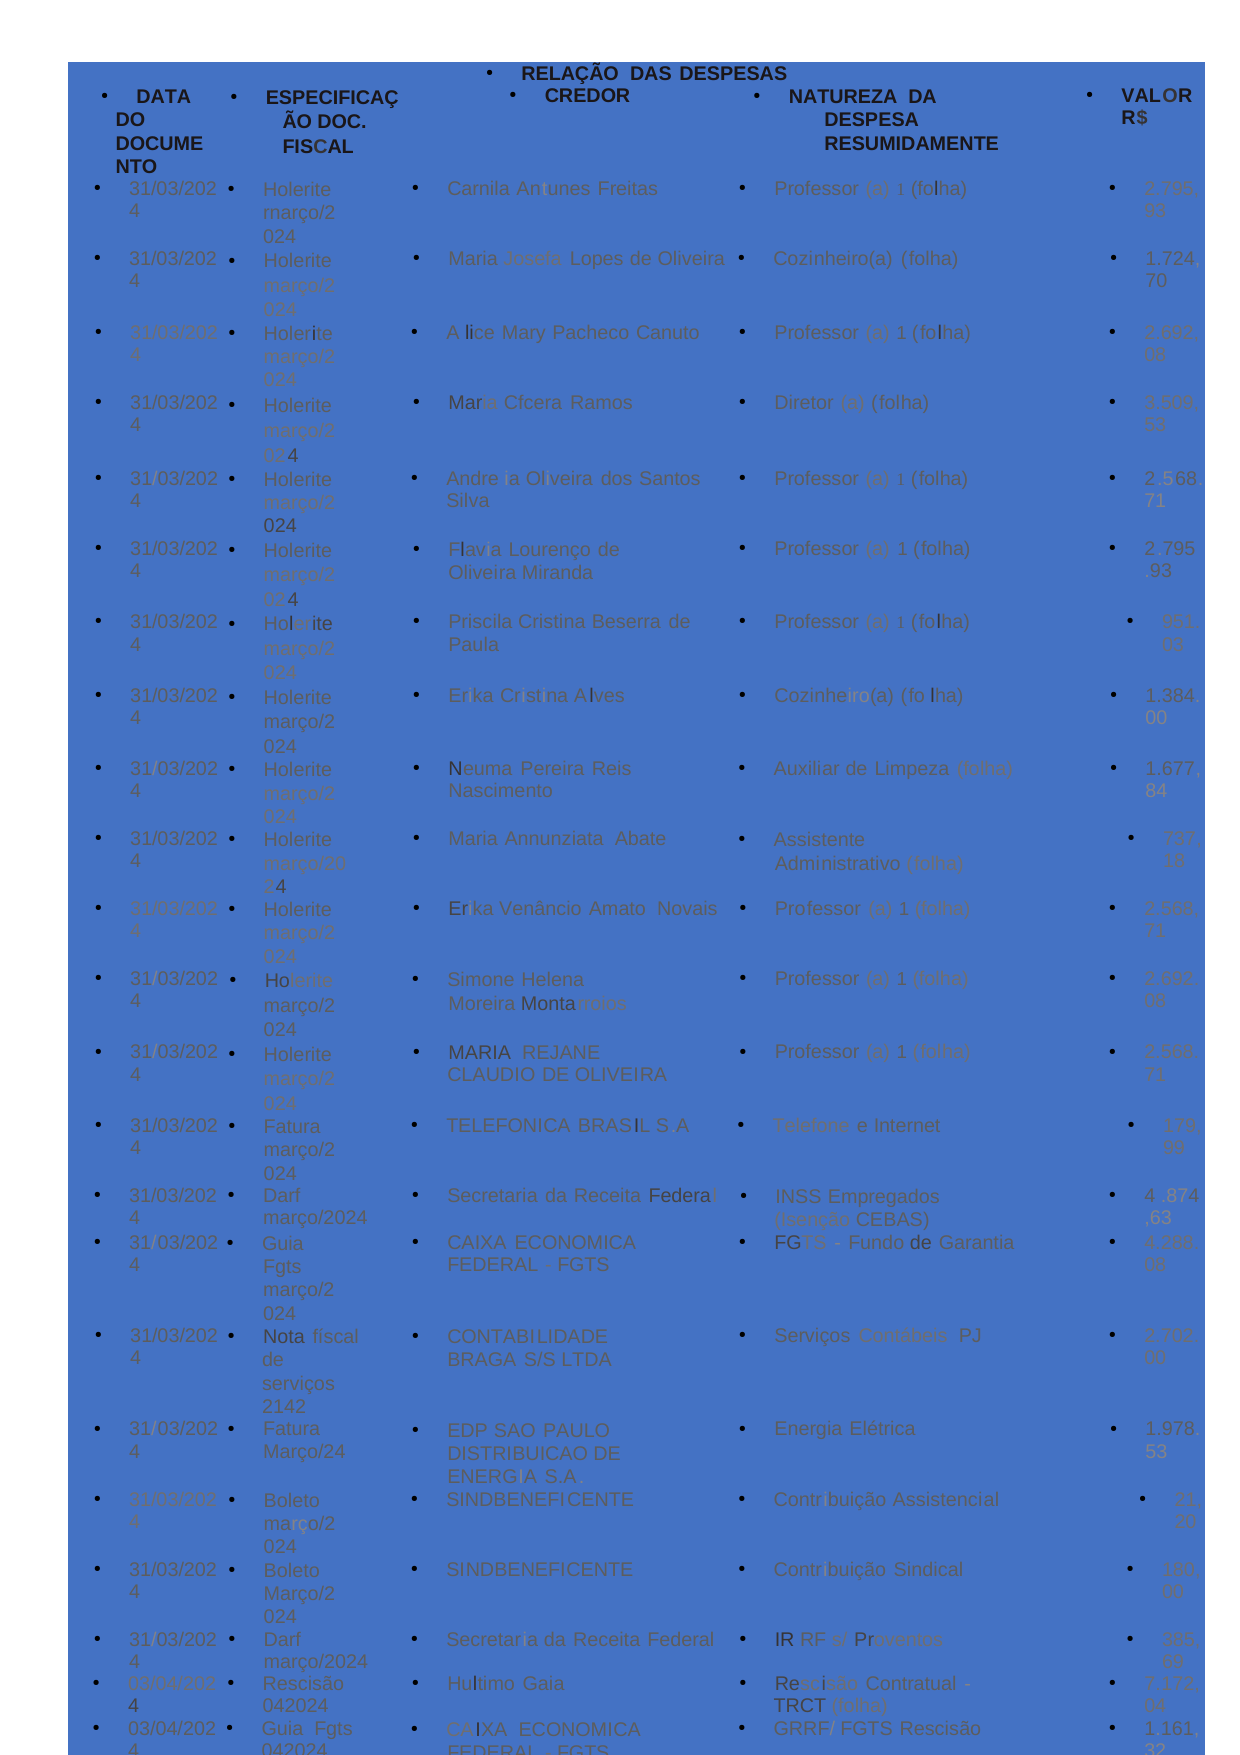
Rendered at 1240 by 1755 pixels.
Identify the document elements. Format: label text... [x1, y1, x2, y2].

table_cell Darf março/2024 [223, 1628, 406, 1673]
table_cell Boleto Março/2024 [223, 1558, 406, 1628]
table_cell Holerite março/2024 [223, 898, 406, 968]
table_cell CAIXA ECONOMICA FEDERAL - FGTS [406, 1231, 734, 1325]
table_cell Auxiliar de Limpeza (folha) [734, 758, 1032, 828]
table_cell Priscila Cristina Beserra de Paula [406, 611, 734, 684]
table_cell Professor (a) 1 (folha) [734, 1041, 1032, 1114]
table_cell 31/03/2024 [68, 1184, 223, 1231]
table_cell 31/03/2024 [68, 1418, 223, 1488]
table_cell 2.568,71 [1032, 898, 1205, 968]
table_cell 951.03 [1032, 611, 1205, 684]
table_cell FGTS - Fundo de Garantia [734, 1231, 1032, 1325]
table_header RELAÇÃO DAS DESPESAS [68, 62, 1205, 84]
table_cell Professor (a) 1 (folha) [734, 321, 1032, 391]
table_cell Contribuição Sindical [734, 1558, 1032, 1628]
table_cell VALOR R$ [1032, 84, 1205, 178]
table_cell Maria Josefa Lopes de Oliveira [406, 248, 734, 321]
table_cell 1.161,32 [1032, 1717, 1205, 1755]
table_cell 31/03/2024 [68, 1041, 223, 1114]
table_cell 31/03/2024 [68, 1488, 223, 1558]
table_cell A lice Mary Pacheco Canuto [406, 321, 734, 391]
table_cell 1.677,84 [1032, 758, 1205, 828]
table_cell Cozinheiro(a) (fo lha) [734, 684, 1032, 758]
table_cell 4.288.08 [1032, 1231, 1205, 1325]
table_cell Serviços Contábeis PJ [734, 1325, 1032, 1418]
table_cell Contribuição Assistencial [734, 1488, 1032, 1558]
table_cell Nota físcal de serviços 2142 [223, 1325, 406, 1418]
table_cell Guia Fgts 042024 [223, 1717, 406, 1755]
table_cell TELEFONICA BRASIL S.A [406, 1114, 734, 1184]
table_cell Erika Venâncio Amato Novais [406, 898, 734, 968]
table_cell Erika Cristina Alves [406, 684, 734, 758]
table_cell 2.568.71 [1032, 1041, 1205, 1114]
table_cell CREDOR [406, 84, 734, 178]
table_cell Professor (a) 1 (folha) [734, 537, 1032, 611]
table_cell Secretaria da Receita Federal [406, 1184, 734, 1231]
table_cell 1.724,70 [1032, 248, 1205, 321]
table_cell 03/04/2024 [68, 1673, 223, 1717]
table_cell 385,69 [1032, 1628, 1205, 1673]
table_cell EDP SAO PAULO DISTRIBUICAO DE ENERGIA S.A. [406, 1418, 734, 1488]
table_cell 31/03/2024 [68, 758, 223, 828]
table_cell Professor (a) 1 (folha) [734, 898, 1032, 968]
table_cell 2.568.71 [1032, 467, 1205, 537]
table_cell 31/03/2024 [68, 611, 223, 684]
table_cell Assistente Administrativo (folha) [734, 828, 1032, 898]
table_cell 1.978.53 [1032, 1418, 1205, 1488]
table_cell 7.172,04 [1032, 1673, 1205, 1717]
table_cell GRRF/ FGTS Rescisão [734, 1717, 1032, 1755]
table_cell DATA DO DOCUMENTO [68, 84, 223, 178]
table_cell SINDBENEFICENTE [406, 1488, 734, 1558]
table_cell 31/03/2024 [68, 1231, 223, 1325]
table_cell Holerite março/2024 [223, 828, 406, 898]
table_cell Holerite rnarço/2024 [223, 178, 406, 248]
table_cell 179,99 [1032, 1114, 1205, 1184]
table_cell 2.795,93 [1032, 178, 1205, 248]
table_cell 31/03/2024 [68, 248, 223, 321]
table_cell 2.692.08 [1032, 968, 1205, 1041]
table_cell Holerite março/2024 [223, 684, 406, 758]
table_cell Flavia Lourenço de Oliveira Miranda [406, 537, 734, 611]
table_cell Holerite março/2024 [223, 321, 406, 391]
table_cell Cozinheiro(a) (folha) [734, 248, 1032, 321]
table_cell 31/03/2024 [68, 828, 223, 898]
table_cell 31/03/2024 [68, 968, 223, 1041]
table_cell Maria Cfcera Ramos [406, 391, 734, 467]
table_cell 31/03/2024 [68, 684, 223, 758]
table_cell Energia Elétrica [734, 1418, 1032, 1488]
table_cell 180,00 [1032, 1558, 1205, 1628]
table_cell Holerite março/2024 [223, 1041, 406, 1114]
table_cell 1.384.00 [1032, 684, 1205, 758]
table_cell NATUREZA DA DESPESA RESUMIDAMENTE [734, 84, 1032, 178]
table_cell Professor (a) 1 (folha) [734, 611, 1032, 684]
table_cell Andre ia Oliveira dos Santos Silva [406, 467, 734, 537]
table_cell 2.795 .93 [1032, 537, 1205, 611]
table_cell 31/03/2024 [68, 1114, 223, 1184]
table_cell 31/03/2024 [68, 537, 223, 611]
table_cell 31/03/2024 [68, 467, 223, 537]
table_cell Darf março/2024 [223, 1184, 406, 1231]
table_cell 31/03/2024 [68, 1325, 223, 1418]
table_cell 2.692,08 [1032, 321, 1205, 391]
table_cell 3.509,53 [1032, 391, 1205, 467]
table_cell Simone Helena Moreira Montarroios [406, 968, 734, 1041]
table_cell ESPECIFICAÇÃO DOC. FISCAL [223, 84, 406, 178]
table_cell 31/03/2024 [68, 1558, 223, 1628]
table_cell Holerite março/2024 [223, 537, 406, 611]
table_cell 2.702.00 [1032, 1325, 1205, 1418]
table_cell 31/03/2024 [68, 1628, 223, 1673]
table_cell Holerite março/2024 [223, 758, 406, 828]
table_cell Telefone e Internet [734, 1114, 1032, 1184]
table_cell Holerite março/2024 [223, 467, 406, 537]
table_cell INSS Empregados (Isenção CEBAS) [734, 1184, 1032, 1231]
table_cell SINDBENEFICENTE [406, 1558, 734, 1628]
table_cell Guia Fgts março/2024 [223, 1231, 406, 1325]
table_cell Professor (a) 1 (folha) [734, 467, 1032, 537]
table_cell 21,20 [1032, 1488, 1205, 1558]
table_cell Holerite março/2024 [223, 611, 406, 684]
table_cell Maria Annunziata Abate [406, 828, 734, 898]
table_cell Carnila Antunes Freitas [406, 178, 734, 248]
table_cell 4 .874,63 [1032, 1184, 1205, 1231]
table_cell 31/03/2024 [68, 321, 223, 391]
table_cell 31/03/2024 [68, 178, 223, 248]
table_cell Fatura março/2024 [223, 1114, 406, 1184]
table_cell Holerite março/2024 [223, 248, 406, 321]
table_cell 737,18 [1032, 828, 1205, 898]
table_cell 31/03/2024 [68, 898, 223, 968]
table_cell Fatura Março/24 [223, 1418, 406, 1488]
table_cell Boleto março/2024 [223, 1488, 406, 1558]
table_cell Rescisão Contratual - TRCT (folha) [734, 1673, 1032, 1717]
table_cell Neuma Pereira Reis Nascimento [406, 758, 734, 828]
table_cell Rescisão 042024 [223, 1673, 406, 1717]
table_cell Professor (a) 1 (folha) [734, 178, 1032, 248]
table_cell 03/04/2024 [68, 1717, 223, 1755]
table_cell Holerite março/2024 [223, 391, 406, 467]
table_cell CONTABILIDADE BRAGA S/S LTDA [406, 1325, 734, 1418]
table_cell Holerite março/2024 [223, 968, 406, 1041]
table_cell Hultimo Gaia [406, 1673, 734, 1717]
table_cell Professor (a) 1 (folha) [734, 968, 1032, 1041]
table_cell 31/03/2024 [68, 391, 223, 467]
table_cell Secretaria da Receita Federal [406, 1628, 734, 1673]
table_cell IR RF s/ Proventos [734, 1628, 1032, 1673]
table_cell MARIA REJANE CLAUDIO DE OLIVEIRA [406, 1041, 734, 1114]
table_cell CAIXA ECONOMICA FEDERAL - FGTS [406, 1717, 734, 1755]
table_cell Diretor (a) (folha) [734, 391, 1032, 467]
